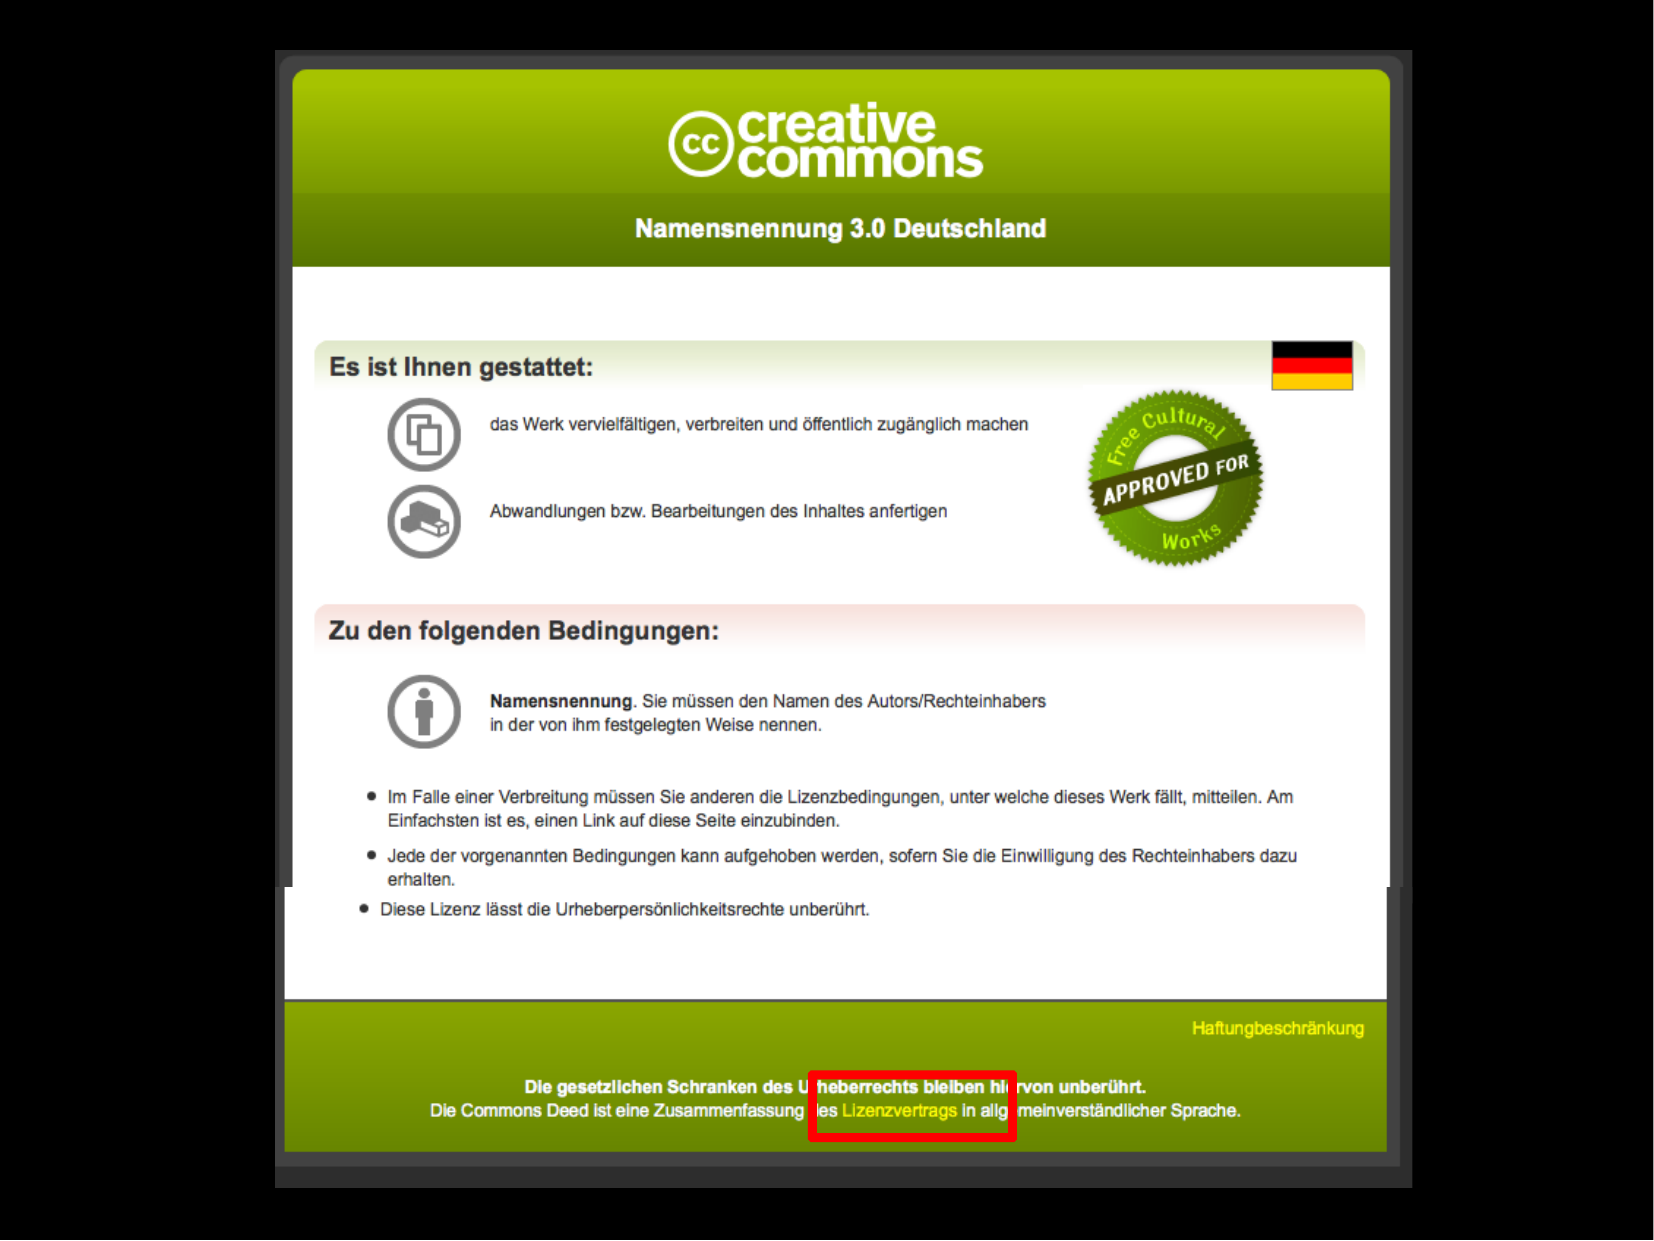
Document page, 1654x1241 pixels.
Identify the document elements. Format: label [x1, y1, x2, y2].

picture [275, 50, 1413, 1188]
